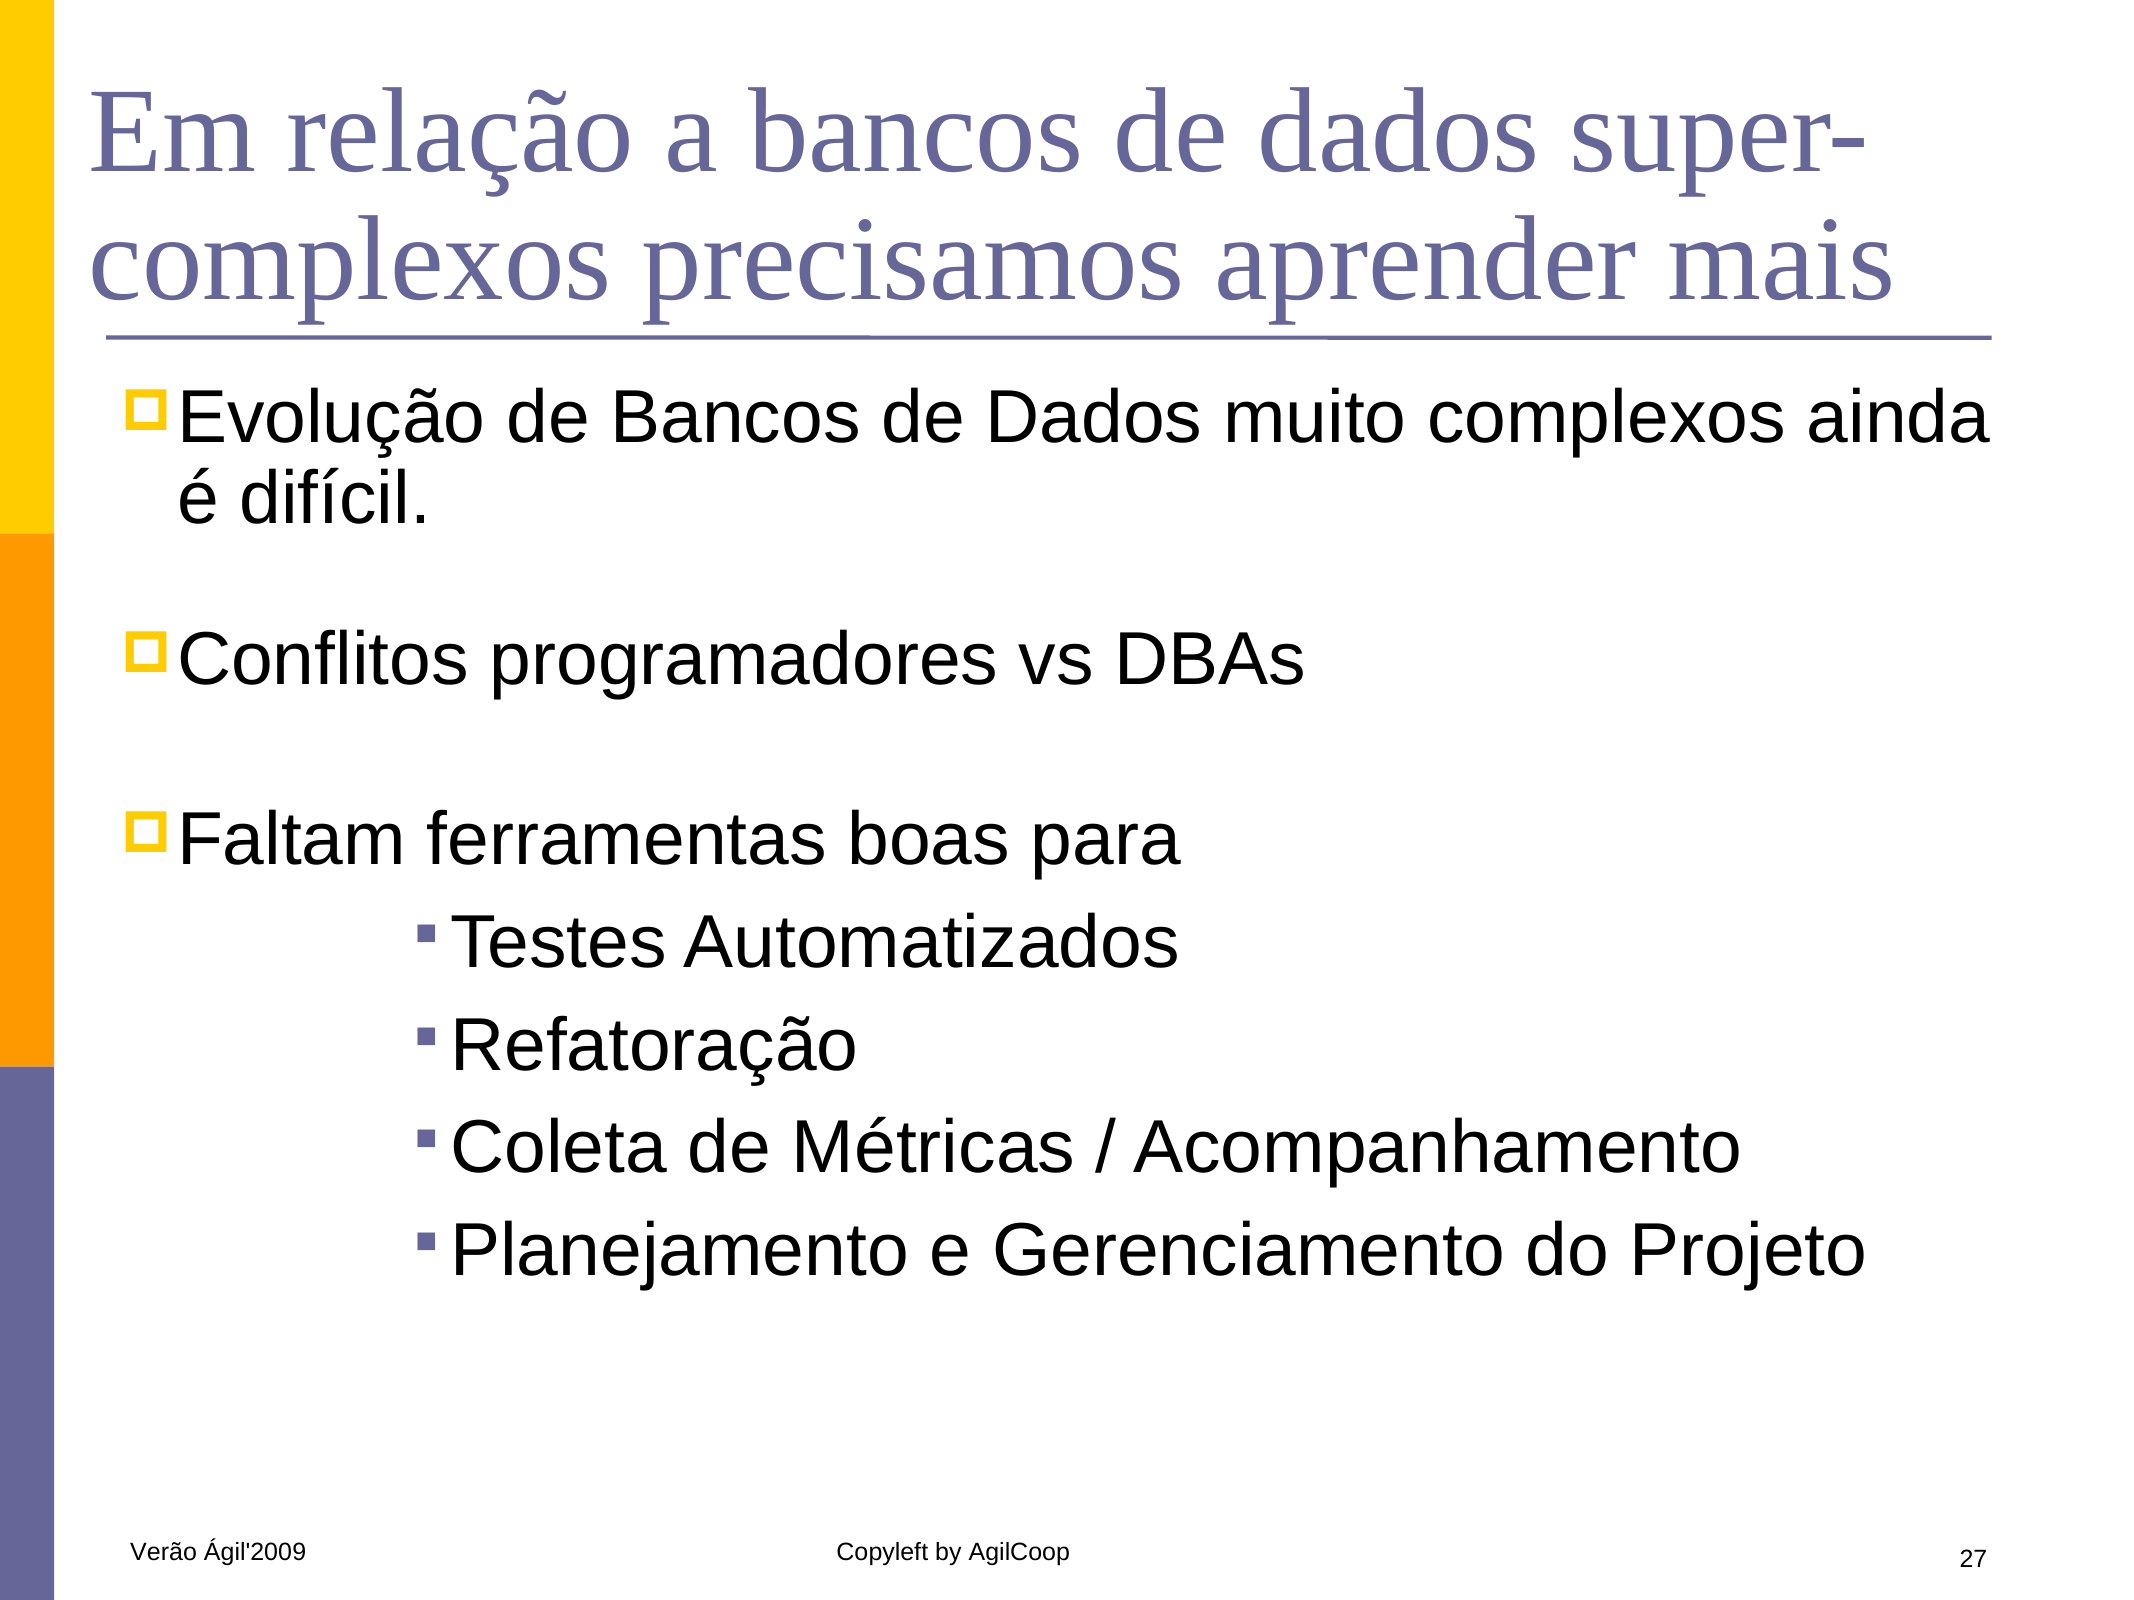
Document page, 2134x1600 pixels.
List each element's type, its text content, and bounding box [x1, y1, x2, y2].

title Em relação a bancos de dados super-complexos precisamos aprender mais [70, 0, 2134, 334]
list Evolução de Bancos de Dados muito complexos ainda é difícil. Conflitos programadores vs DBAs Faltam ferramentas boas para Testes Automatizados Refatoração Coleta de Métricas / Acompanhamento Planejamento e Gerenciamento do Projeto [106, 369, 2028, 1388]
text_box Verão Ágil'2009 [120, 1535, 438, 1582]
text_box [0, 0, 55, 1600]
text_box Copyleft by AgilCoop [827, 1535, 1271, 1582]
